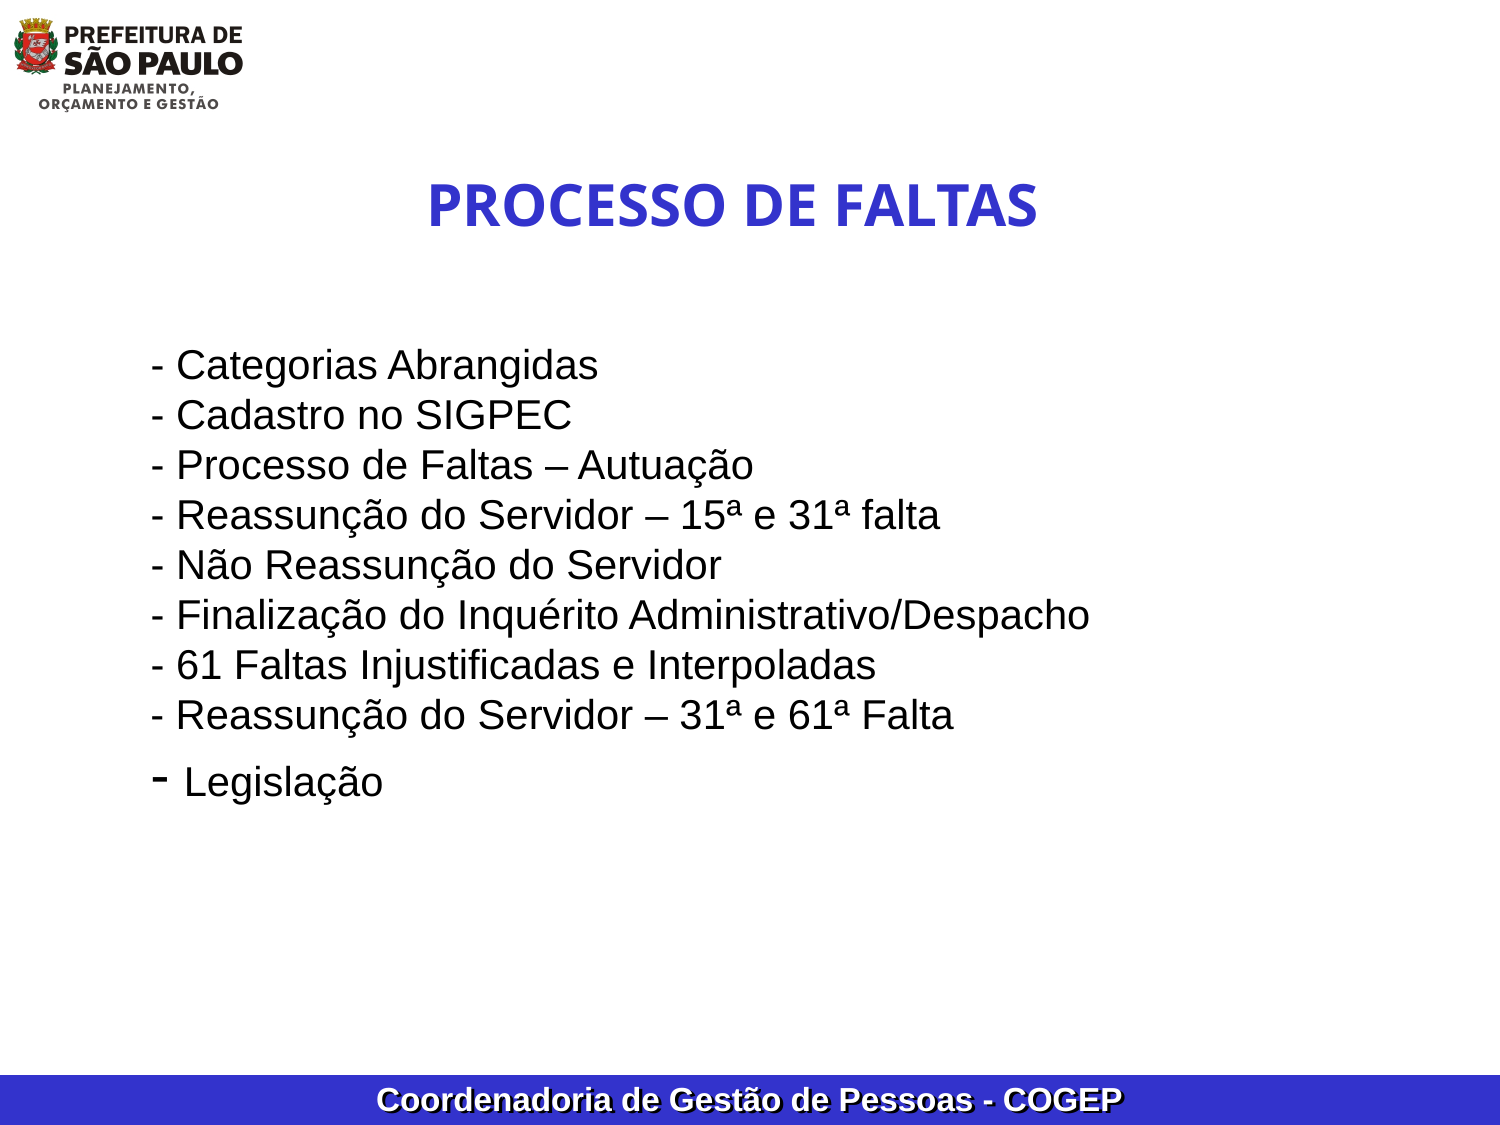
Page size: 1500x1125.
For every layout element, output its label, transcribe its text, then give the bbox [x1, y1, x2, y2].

text_box PROCESSO DE FALTAS [77, 161, 1388, 246]
text_box - Categorias Abrangidas - Cadastro no SIGPEC - Processo de Faltas – Autuação - Reassunção do Servidor – 15ª e 31ª falta - Não Reassunção do Servidor - Finalização do Inquérito Administrativo/Despacho - 61 Faltas Injustificadas e Interpoladas Reassunção do Servidor – 31ª e 61ª Falta Legislação [136, 291, 1364, 905]
